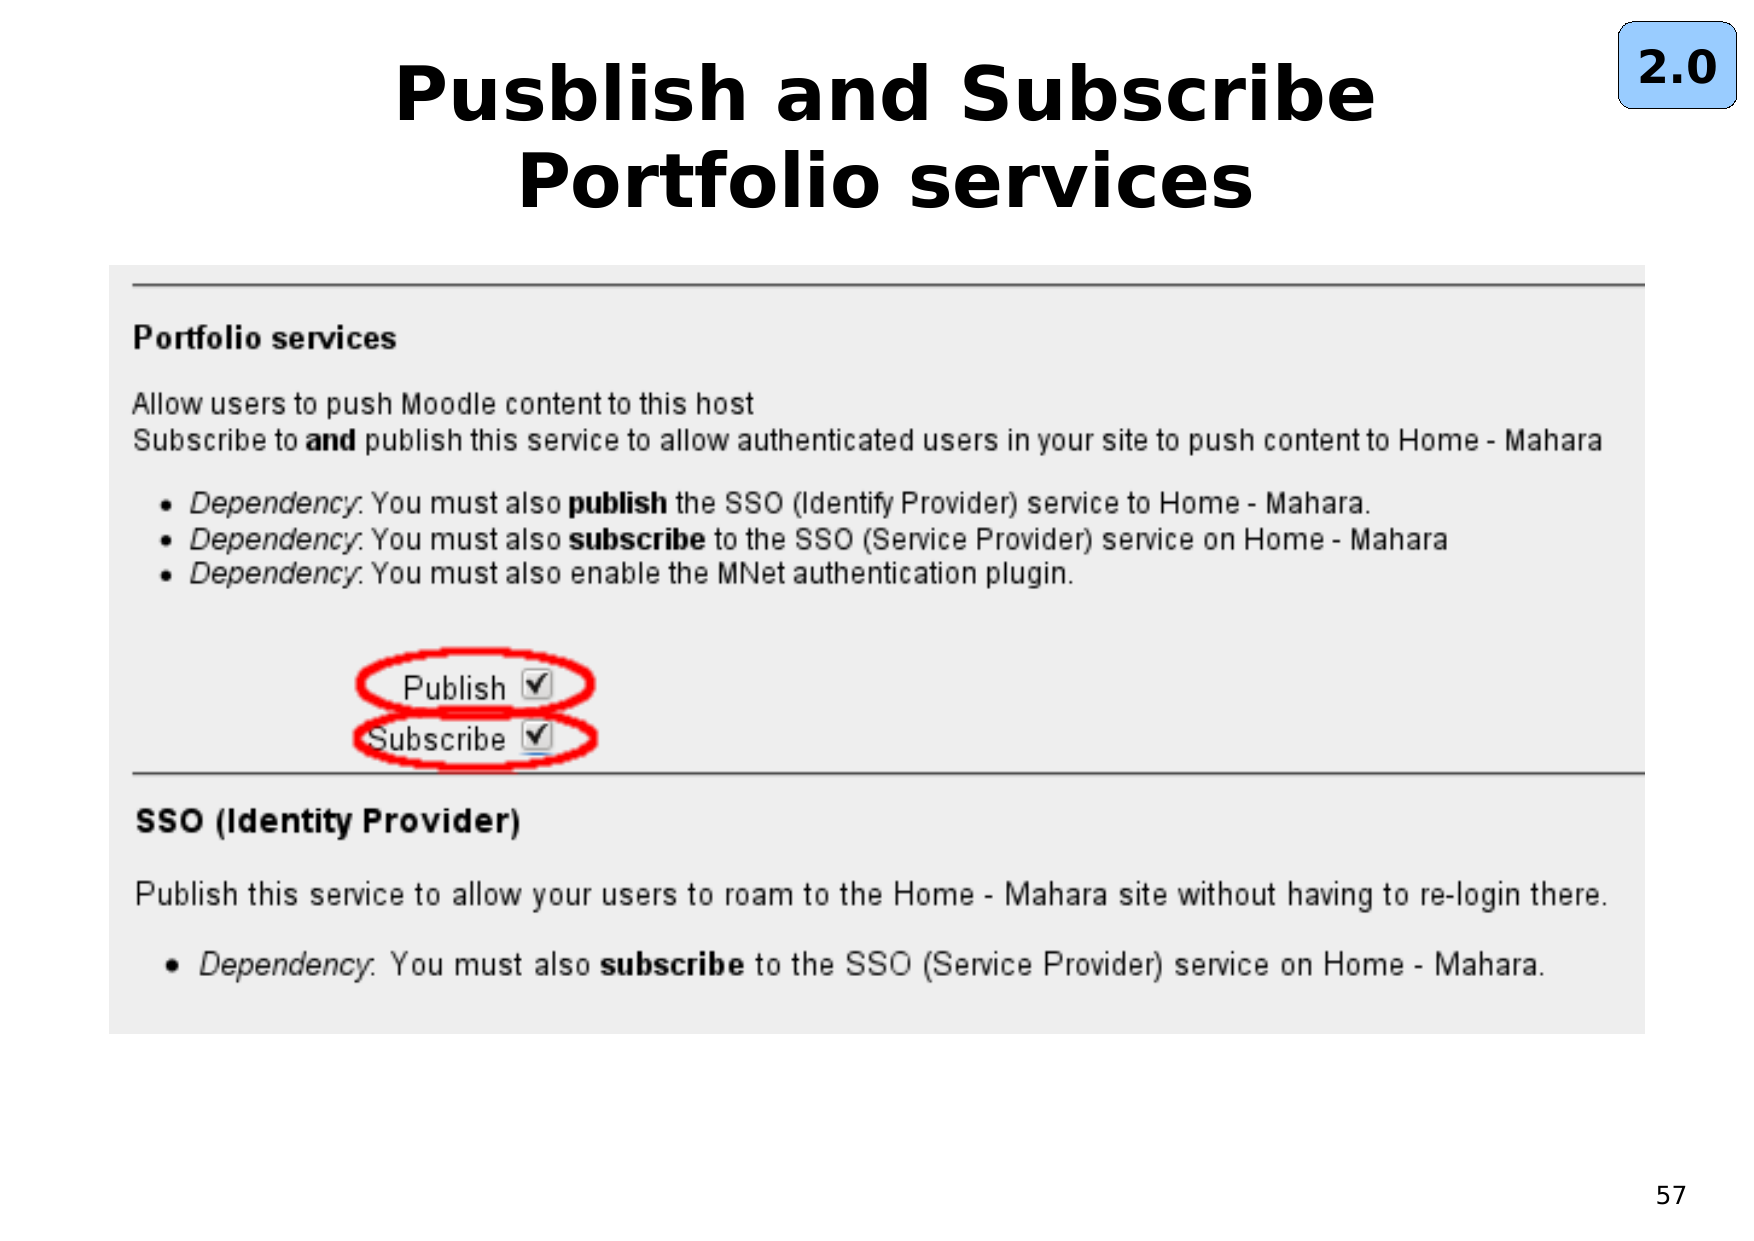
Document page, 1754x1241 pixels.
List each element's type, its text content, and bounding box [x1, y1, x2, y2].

title Pusblish and Subscribe Portfolio services [59, 50, 1713, 227]
picture [109, 265, 1645, 1034]
text_box 2.0 [1618, 21, 1737, 109]
